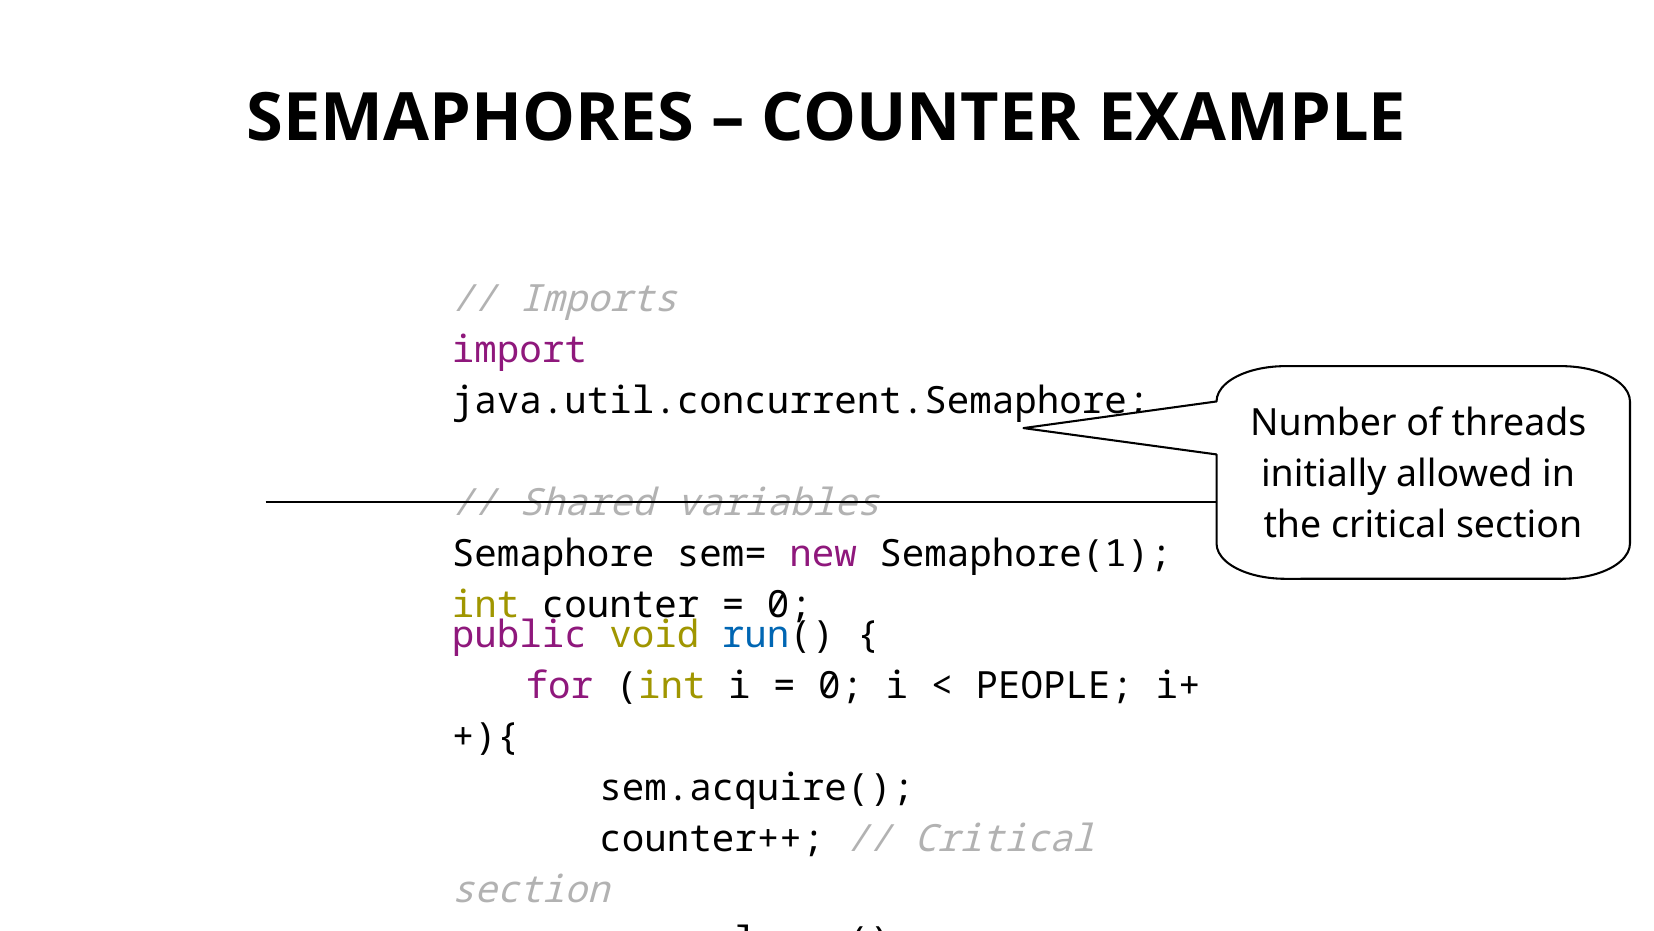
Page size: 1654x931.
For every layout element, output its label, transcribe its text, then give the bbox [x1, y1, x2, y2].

text_box Number of threads initially allowed in the critical section [1023, 366, 1630, 579]
text_box public void run() { for (int i = 0; i < PEOPLE; i++){ sem.acquire(); counter++; // Critical section sem.release(); } } [437, 555, 1217, 868]
text_box // Imports import java.util.concurrent.Semaphore; // Shared variables Semaphore sem= new Semaphore(1); int counter = 0; [437, 218, 1217, 493]
title SEMAPHORES – COUNTER EXAMPLE [82, 36, 1571, 193]
